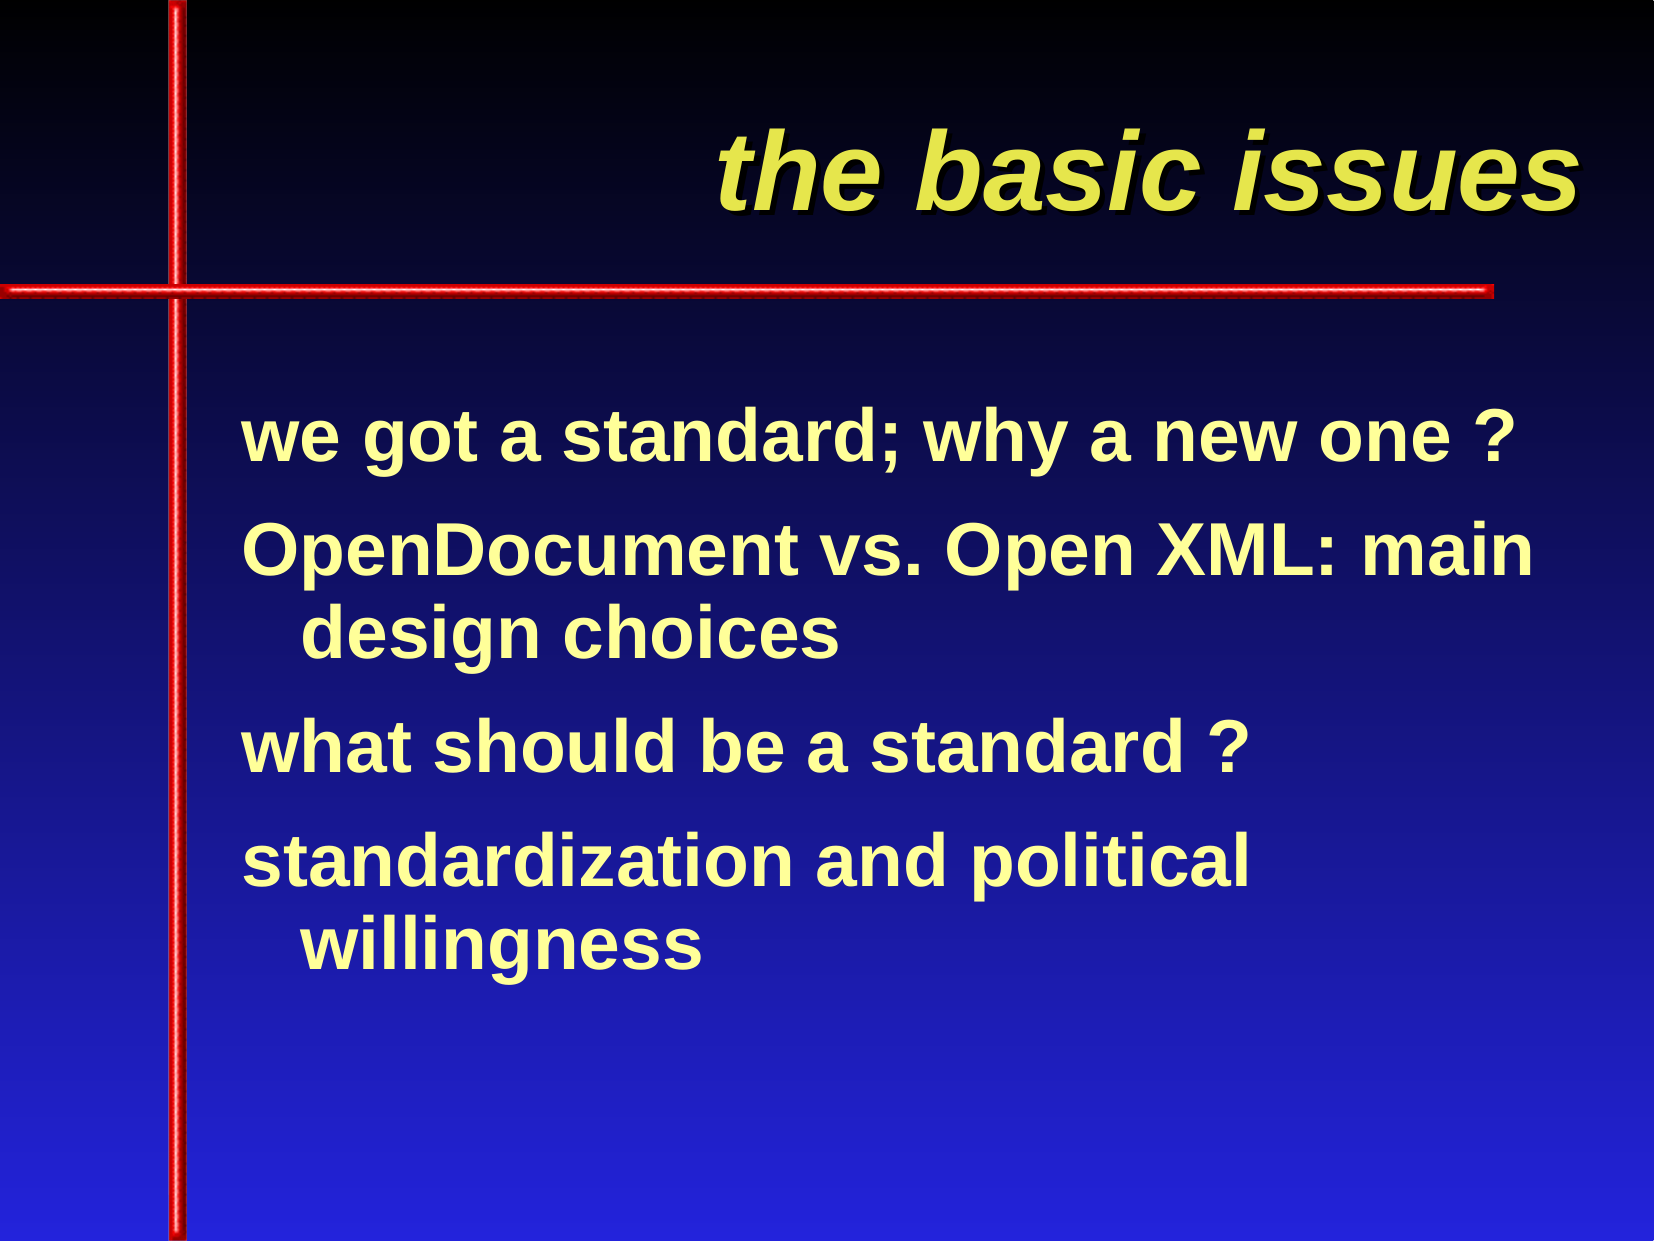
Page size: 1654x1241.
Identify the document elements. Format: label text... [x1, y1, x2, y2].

list we got a standard; why a new one ? OpenDocument vs. Open XML: main design choices what should be a standard ? standardization and political willingness [241, 393, 1601, 1175]
picture [0, 1, 186, 1240]
title the basic issues [171, 30, 1584, 313]
